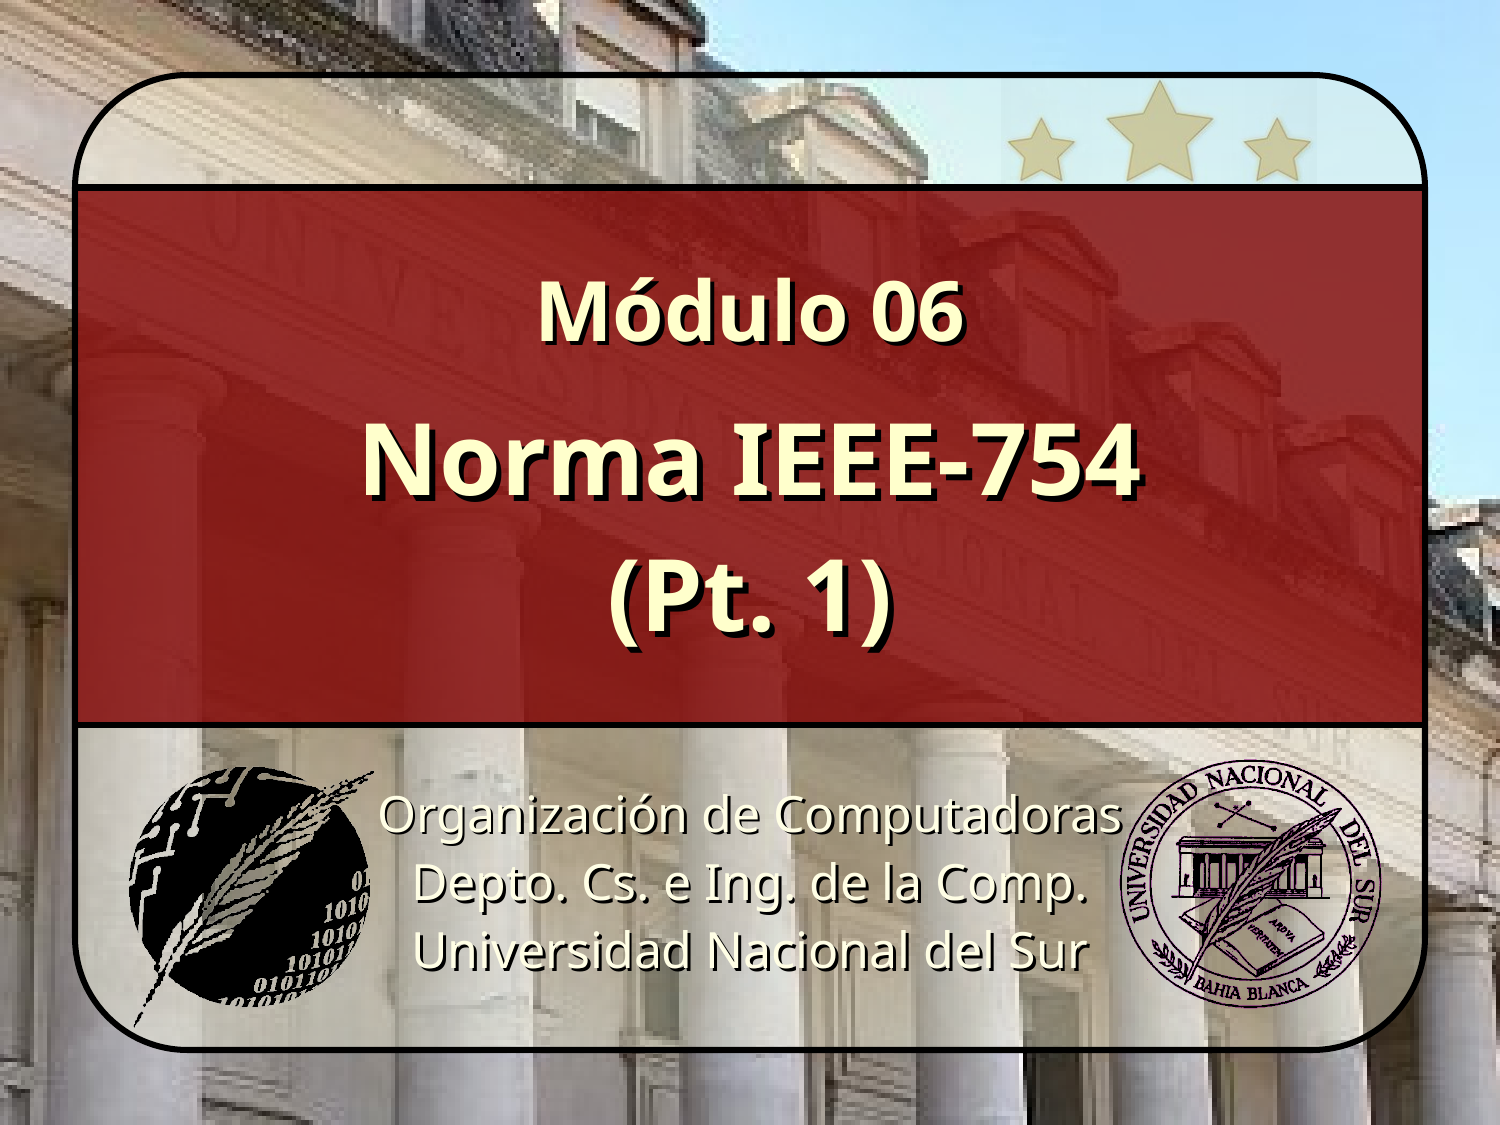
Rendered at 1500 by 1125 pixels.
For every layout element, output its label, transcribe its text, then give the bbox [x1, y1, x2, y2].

title Módulo 06 Norma IEEE-754 (Pt. 1) [128, 187, 1372, 726]
picture [0, 0, 1500, 1125]
